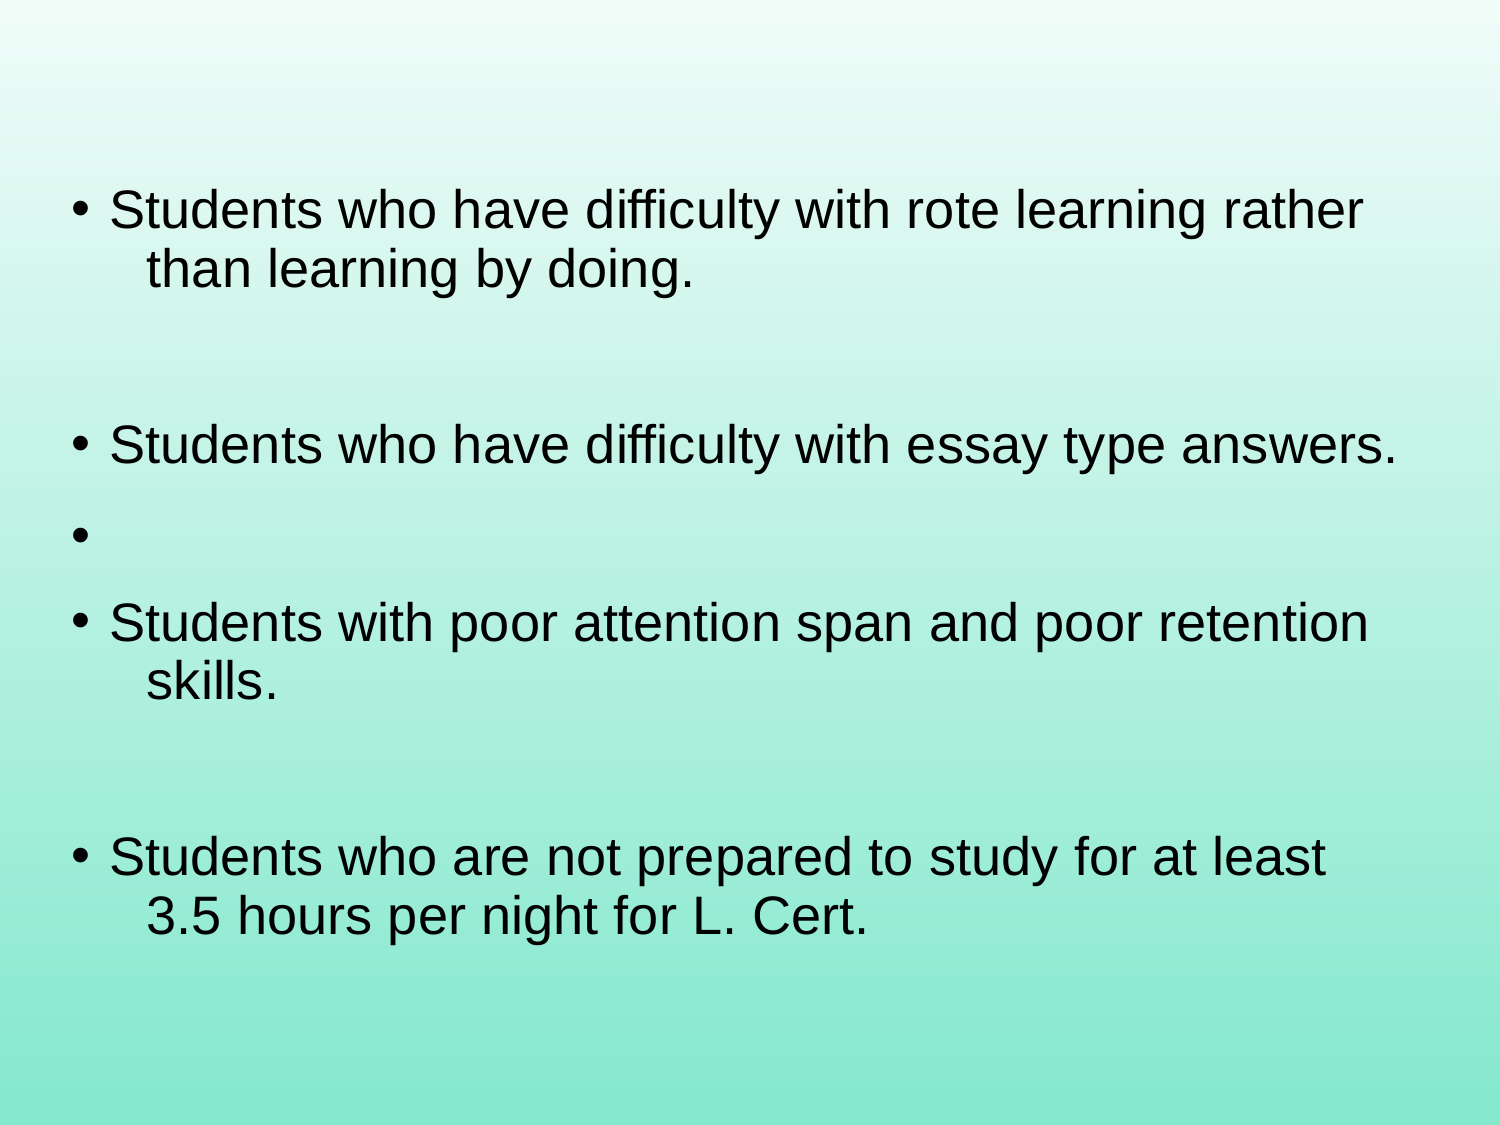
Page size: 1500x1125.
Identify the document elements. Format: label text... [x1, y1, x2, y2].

list Students who have difficulty with rote learning rather than learning by doing. Students who have difficulty with essay type answers. Students with poor attention span and poor retention skills. Students who are not prepared to study for at least 3.5 hours per night for L. Cert. [71, 87, 1412, 948]
